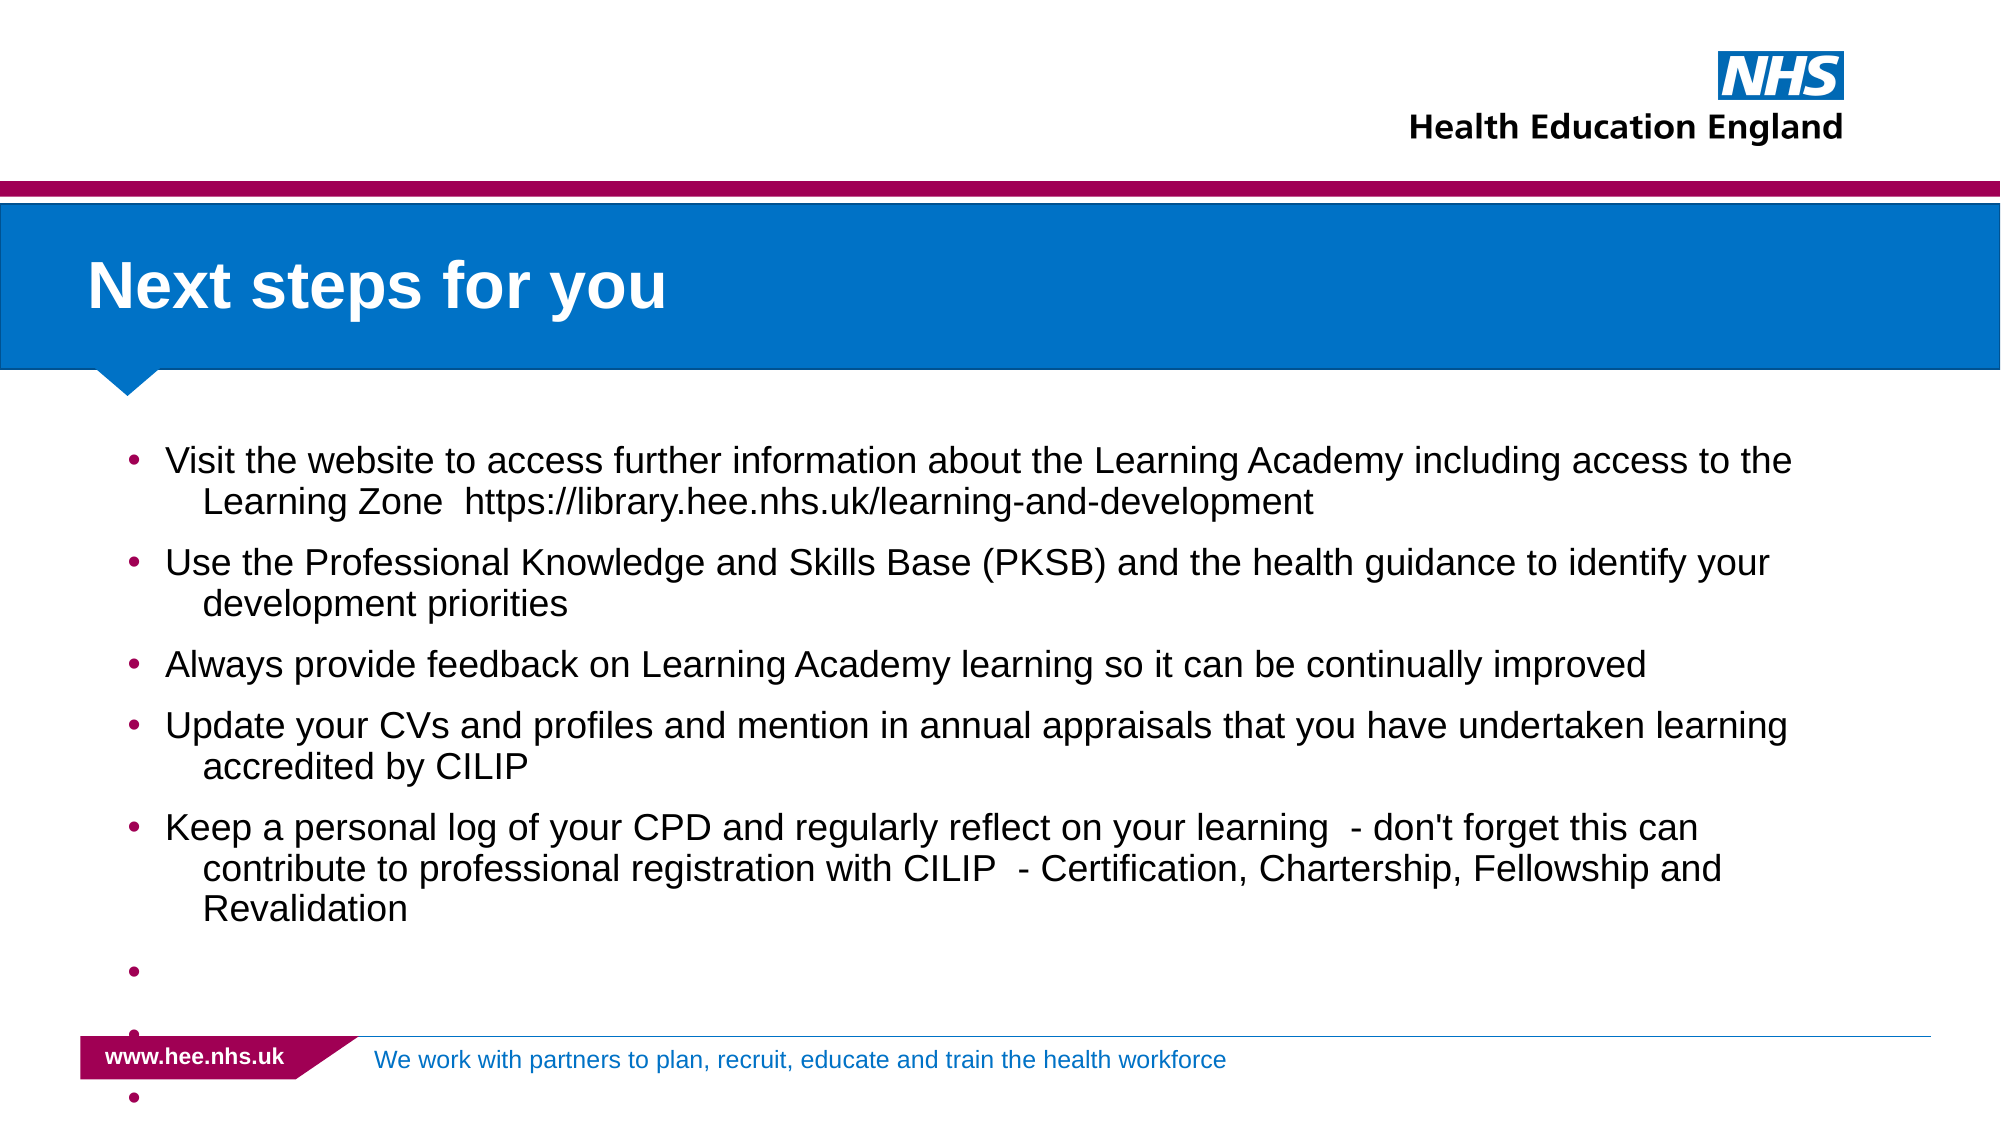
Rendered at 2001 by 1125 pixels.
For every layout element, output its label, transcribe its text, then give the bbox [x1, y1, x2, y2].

title Next steps for you [72, 204, 1931, 369]
list Visit the website to access further information about the Learning Academy including access to the Learning Zone https://library.hee.nhs.uk/learning-and-development Use the Professional Knowledge and Skills Base (PKSB) and the health guidance to identify your development priorities Always provide feedback on Learning Academy learning so it can be continually improved Update your CVs and profiles and mention in annual appraisals that you have undertaken learning accredited by CILIP Keep a personal log of your CPD and regularly reflect on your learning - don't forget this can contribute to professional registration with CILIP - Certification, Chartership, Fellowship and Revalidation [112, 434, 1879, 998]
